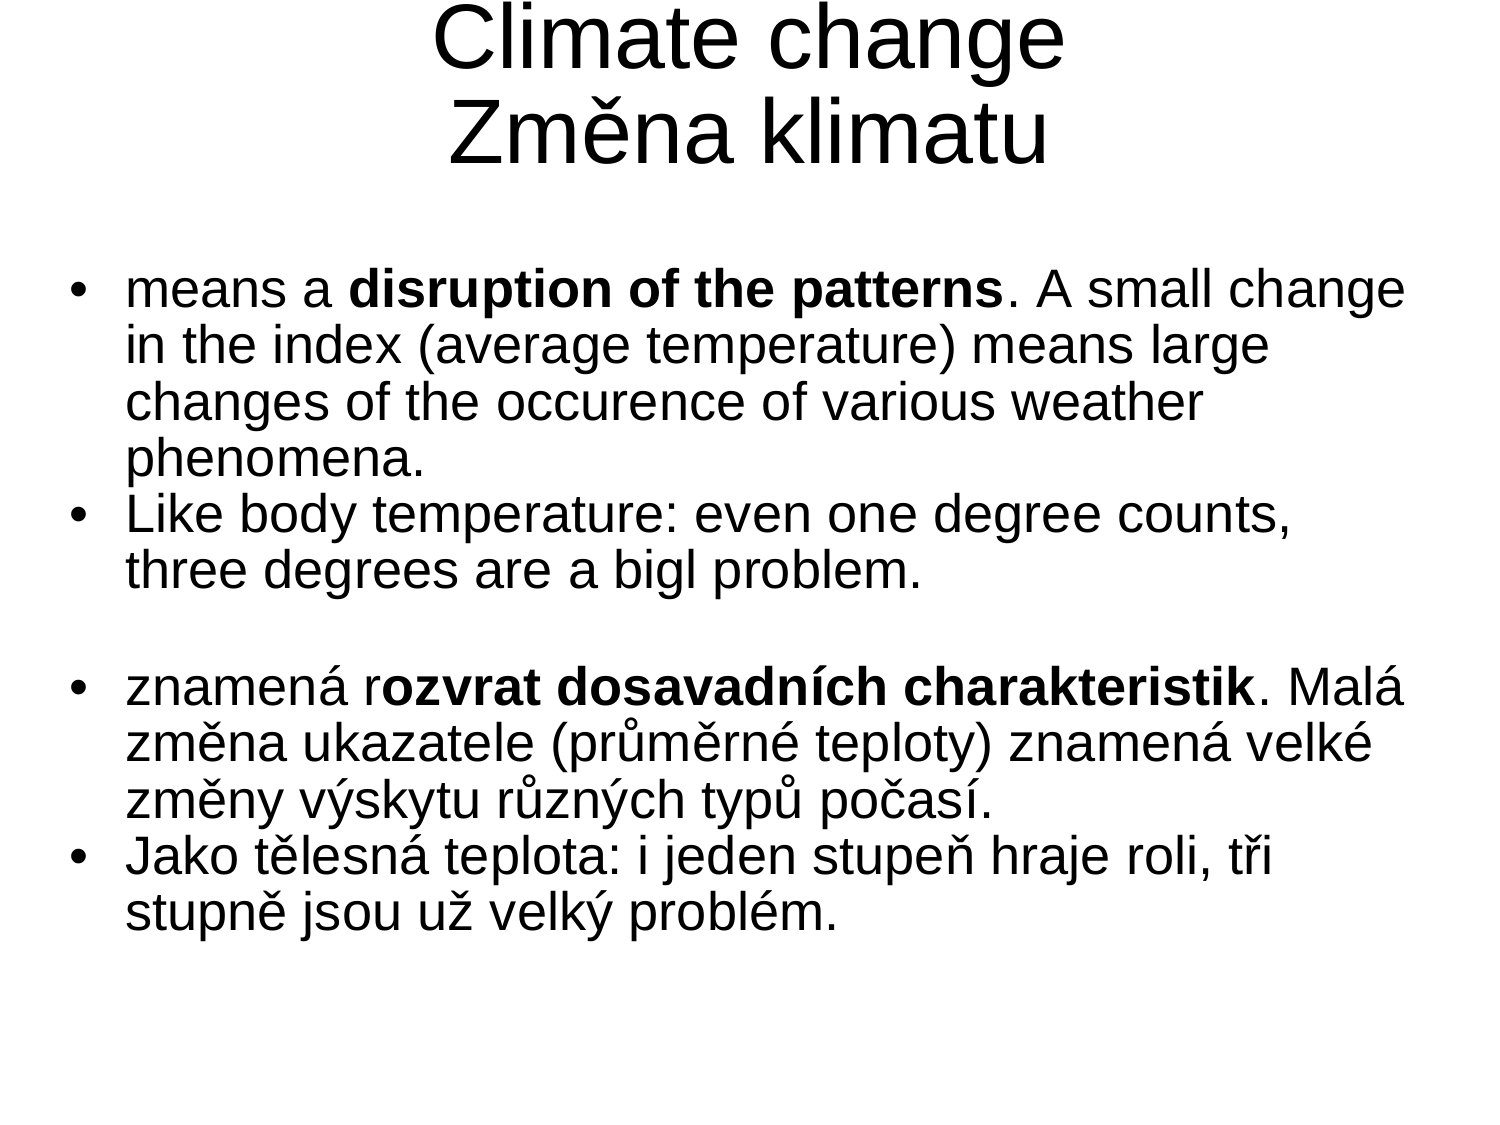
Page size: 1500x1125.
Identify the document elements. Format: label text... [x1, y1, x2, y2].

list means a disruption of the patterns. A small change in the index (average temperature) means large changes of the occurence of various weather phenomena. Like body temperature: even one degree counts, three degrees are a bigl problem. znamená rozvrat dosavadních charakteristik. Malá změna ukazatele (průměrné teploty) znamená velké změny výskytu různých typů počasí. Jako tělesná teplota: i jeden stupeň hraje roli, tři stupně jsou už velký problém. [69, 262, 1419, 1005]
title Climate change Změna klimatu [75, 0, 1425, 289]
